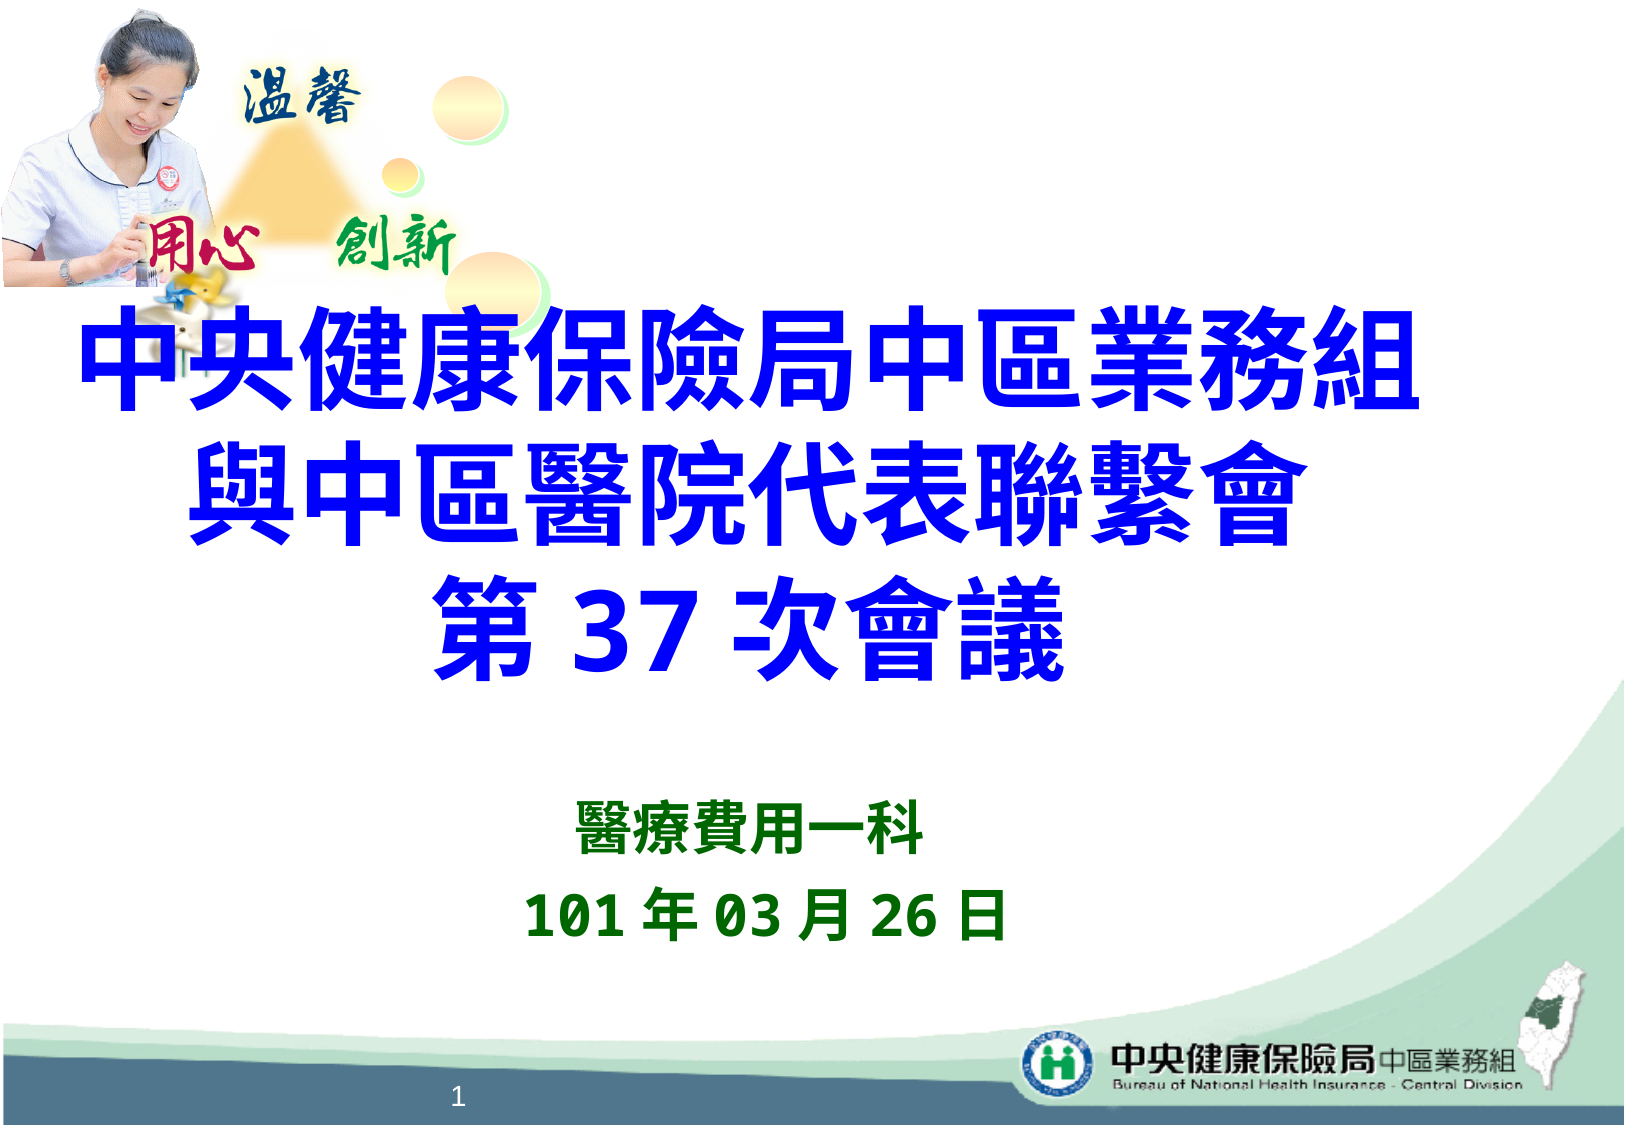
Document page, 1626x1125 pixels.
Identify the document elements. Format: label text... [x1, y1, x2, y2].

text_box [435, 1065, 815, 1125]
text_box 中央健康保險局中區業務組與中區醫院代表聯繫會 第37次會議 [39, 281, 1458, 706]
text_box 醫療費用一科 101年03月26日 [528, 773, 971, 1060]
